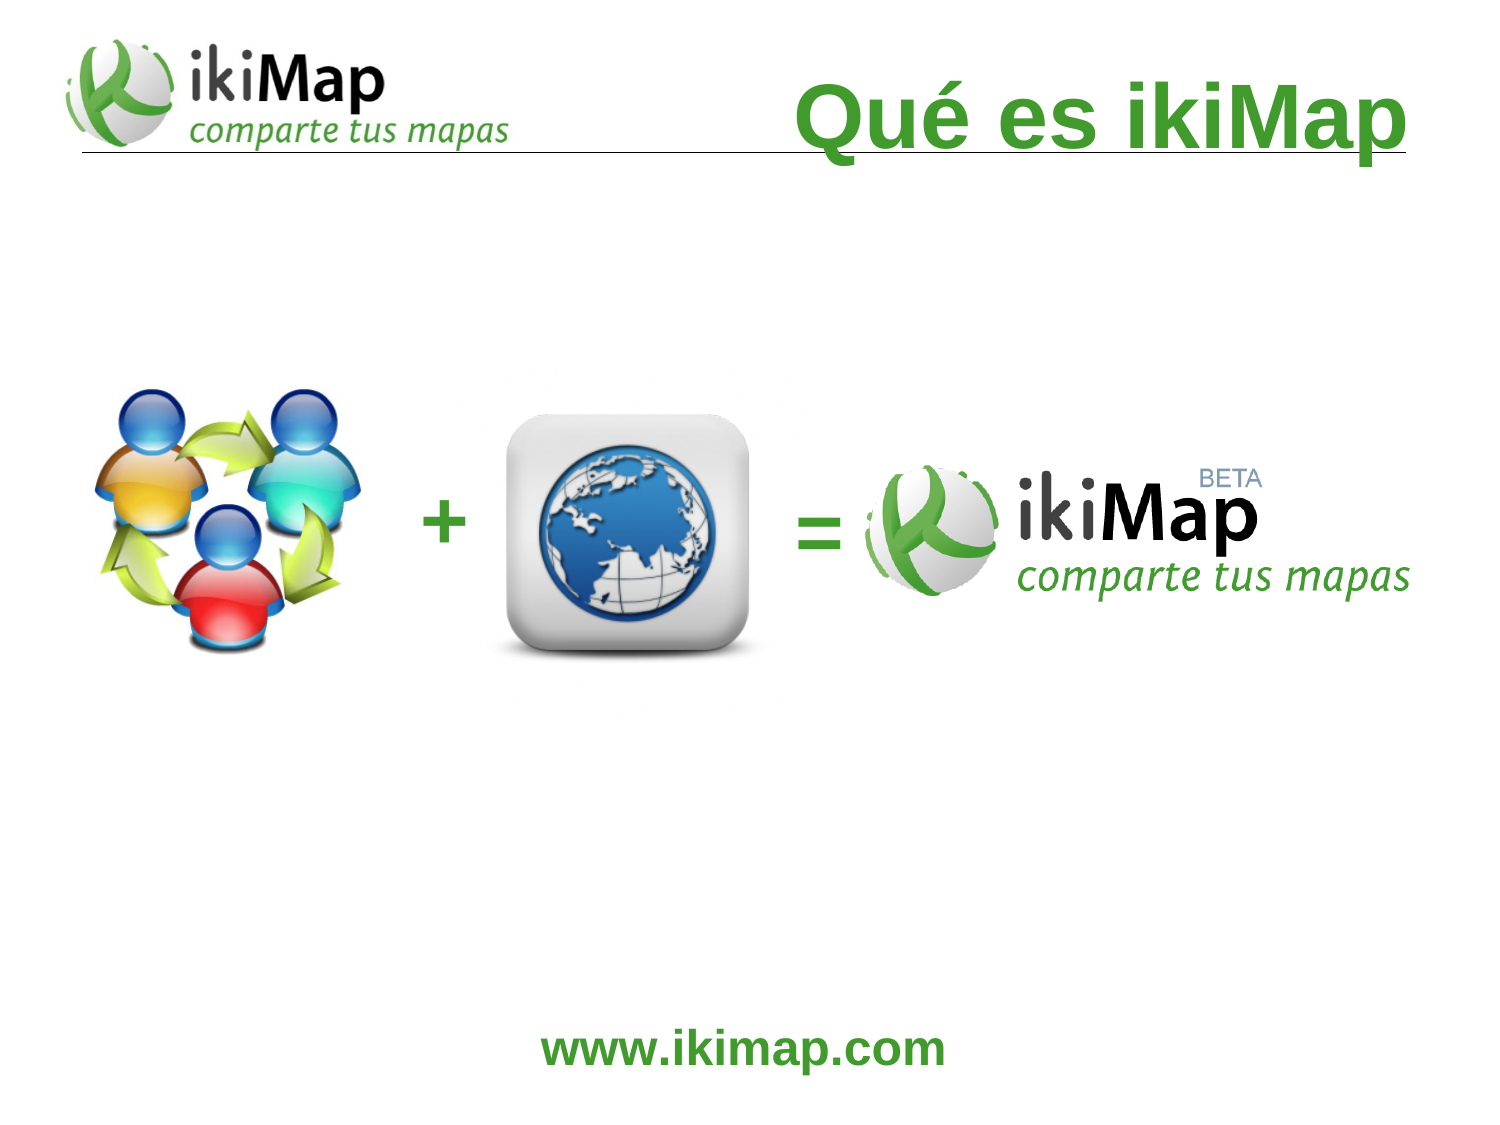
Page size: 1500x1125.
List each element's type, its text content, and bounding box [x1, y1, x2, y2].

text_box www.ikimap.com [526, 1007, 962, 1084]
text_box Qué es ikiMap [778, 49, 1426, 175]
picture [93, 387, 363, 657]
picture [451, 364, 1500, 717]
text_box + [406, 458, 451, 574]
picture [58, 35, 526, 152]
